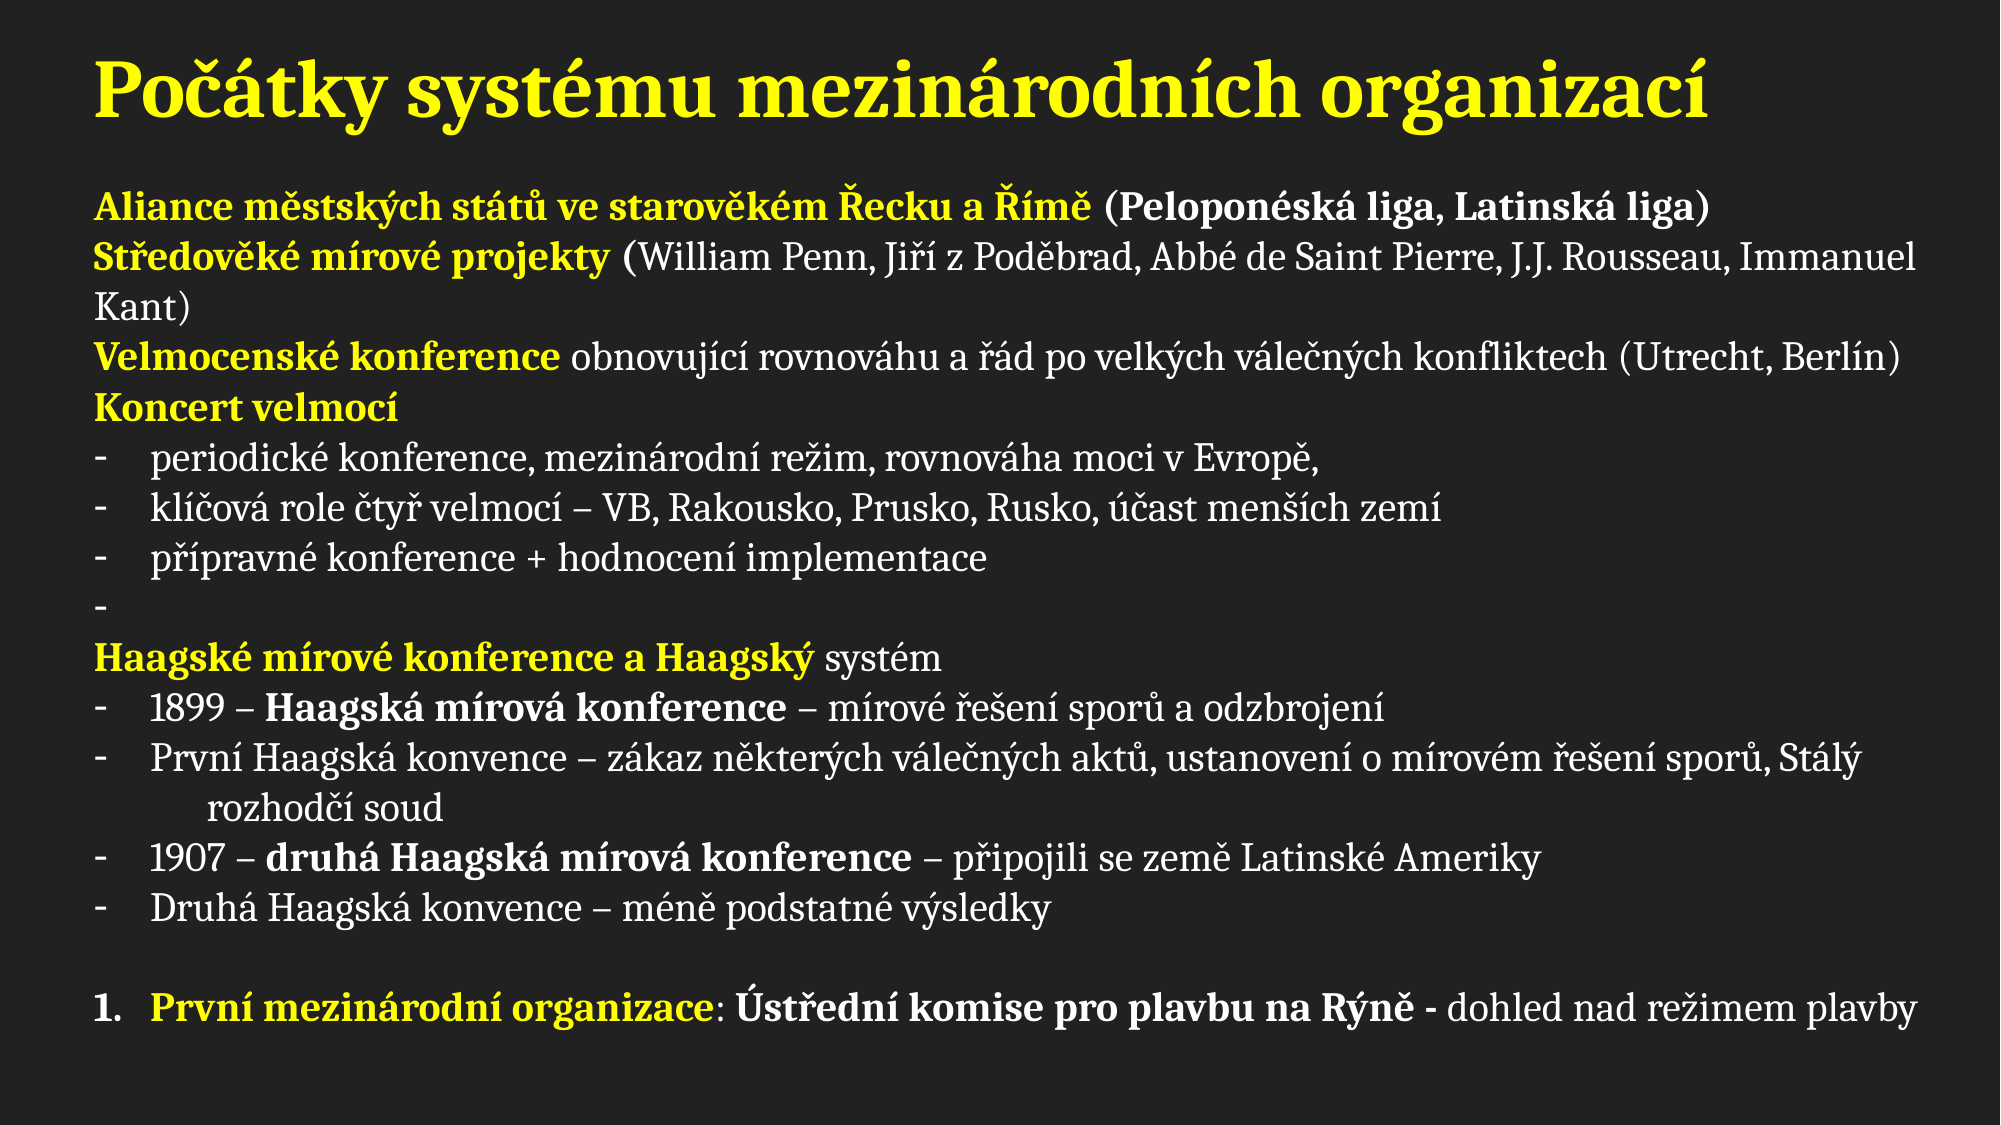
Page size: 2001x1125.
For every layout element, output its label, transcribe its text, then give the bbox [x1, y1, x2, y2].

text_box Počátky systému mezinárodních organizací Aliance městských států ve starověkém Řecku a Římě (Peloponéská liga, Latinská liga) Středověké mírové projekty (William Penn, Jiří z Poděbrad, Abbé de Saint Pierre, J.J. Rousseau, Immanuel Kant) Velmocenské konference obnovující rovnováhu a řád po velkých válečných konfliktech (Utrecht, Berlín) Koncert velmocí periodické konference, mezinárodní režim, rovnováha moci v Evropě, klíčová role čtyř velmocí – VB, Rakousko, Prusko, Rusko, účast menších zemí přípravné konference + hodnocení implementace Haagské mírové konference a Haagský systém 1899 – Haagská mírová konference – mírové řešení sporů a odzbrojení První Haagská konvence – zákaz některých válečných aktů, ustanovení o mírovém řešení sporů, Stálý rozhodčí soud 1907 – druhá Haagská mírová konference – připojili se země Latinské Ameriky Druhá Haagská konvence – méně podstatné výsledky První mezinárodní organizace: Ústřední komise pro plavbu na Rýně - dohled nad režimem plavby [79, 27, 2000, 1082]
